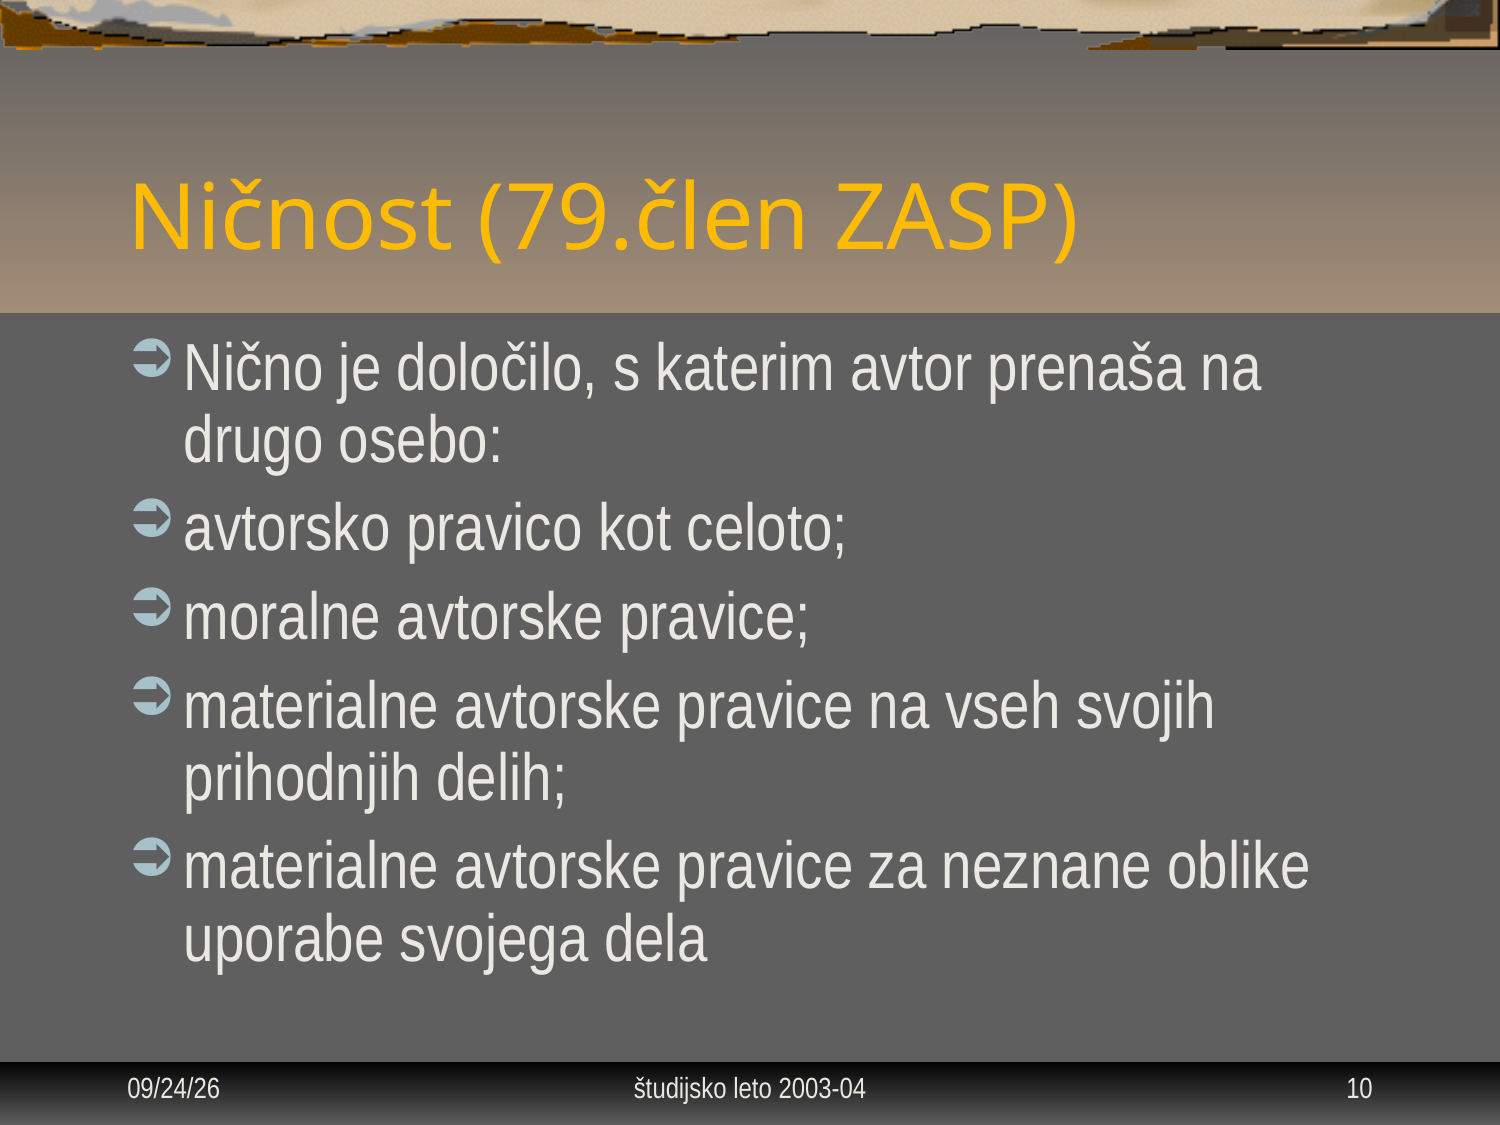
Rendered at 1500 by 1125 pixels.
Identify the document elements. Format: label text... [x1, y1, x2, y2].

list Nično je določilo, s katerim avtor prenaša na drugo osebo: avtorsko pravico kot celoto; moralne avtorske pravice; materialne avtorske pravice na vseh svojih prihodnjih delih; materialne avtorske pravice za neznane oblike uporabe svojega dela [112, 324, 1388, 1001]
text_box študijsko leto 2003-04 [512, 1037, 988, 1113]
text_box <number> [1074, 1037, 1388, 1113]
picture [0, 0, 1500, 50]
text_box 11/05/14 [112, 1037, 426, 1113]
title Ničnost (79.člen ZASP) [112, 87, 1388, 275]
